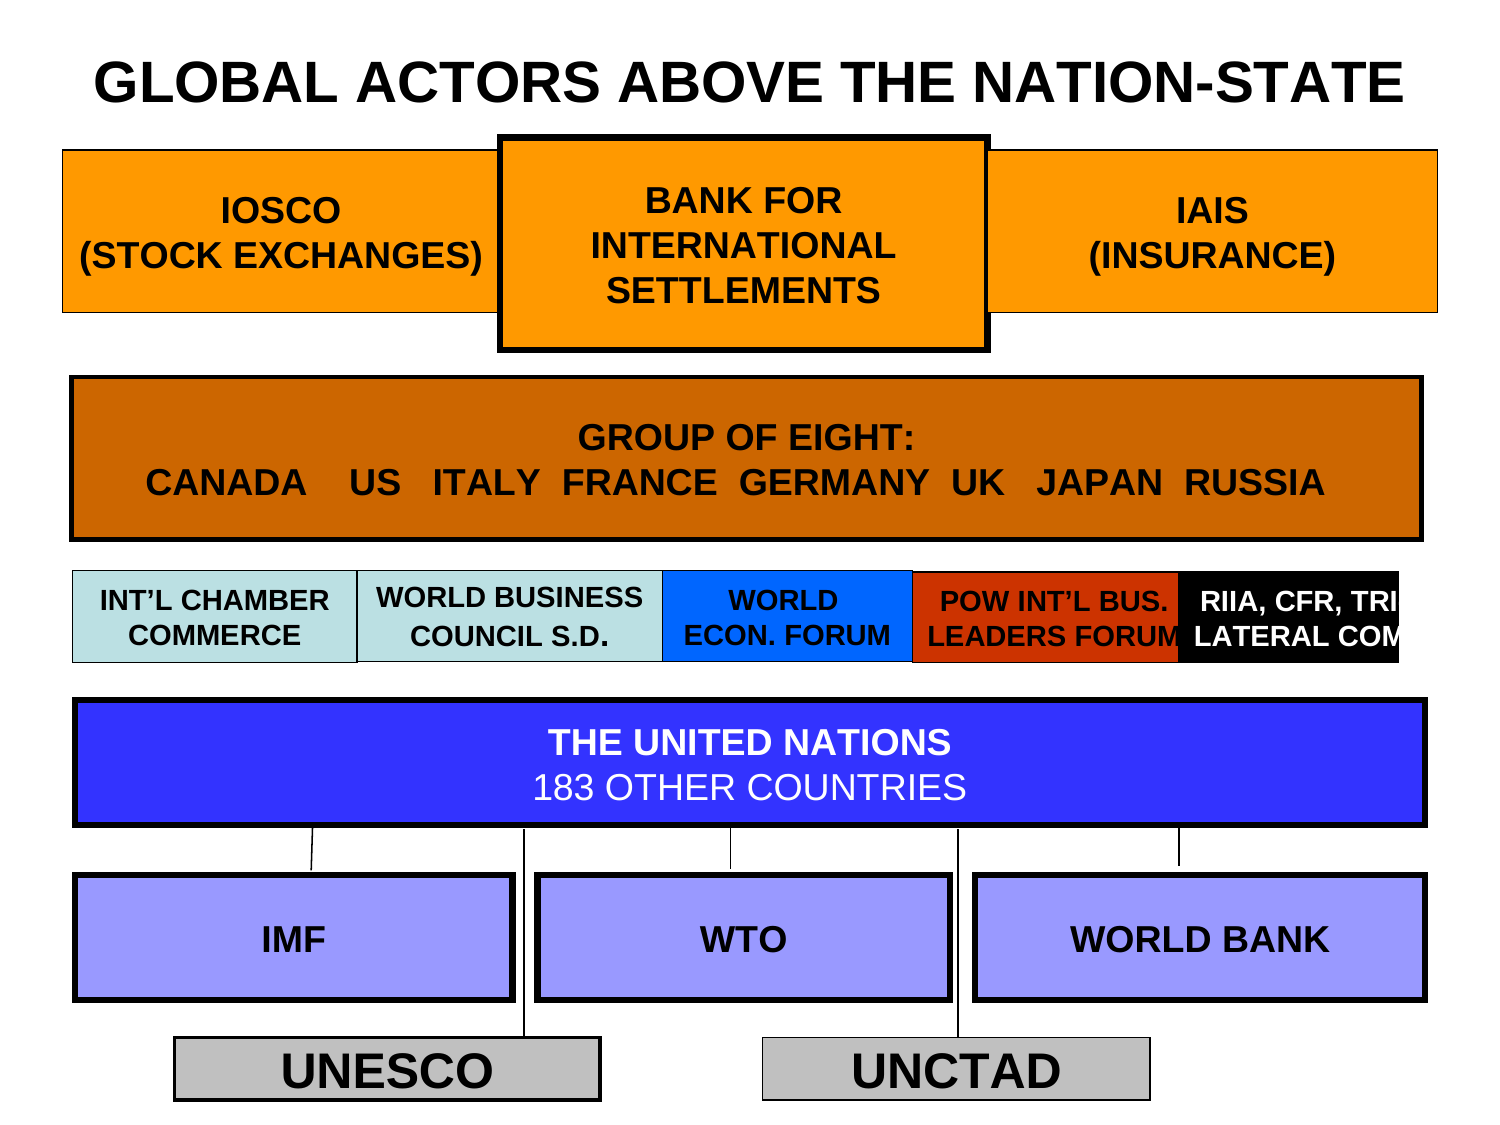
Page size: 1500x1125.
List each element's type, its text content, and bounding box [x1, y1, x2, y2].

text_box IMF [75, 875, 513, 1000]
text_box UNCTAD [762, 1037, 1150, 1100]
text_box WORLD ECON. FORUM [662, 570, 913, 662]
text_box POW INT’L BUS. LEADERS FORUM [912, 572, 1179, 663]
text_box WTO [537, 875, 950, 1000]
text_box THE UNITED NATIONS 183 OTHER COUNTRIES [75, 699, 1426, 825]
text_box BANK FOR INTERNATIONAL SETTLEMENTS [499, 137, 988, 350]
text_box IOSCO (STOCK EXCHANGES) [62, 149, 499, 313]
text_box WORLD BANK [975, 875, 1426, 1000]
text_box GROUP OF EIGHT: CANADA US ITALY FRANCE GERMANY UK JAPAN RUSSIA [71, 377, 1422, 540]
text_box WORLD BUSINESS COUNCIL S.D. [357, 570, 662, 662]
text_box UNESCO [174, 1037, 600, 1100]
text_box IAIS (INSURANCE) [988, 149, 1438, 313]
text_box INT’L CHAMBER COMMERCE [72, 570, 358, 663]
text_box GLOBAL ACTORS ABOVE THE NATION-STATE [75, 45, 1426, 113]
text_box RIIA, CFR, TRI- LATERAL COM. [1179, 572, 1398, 663]
